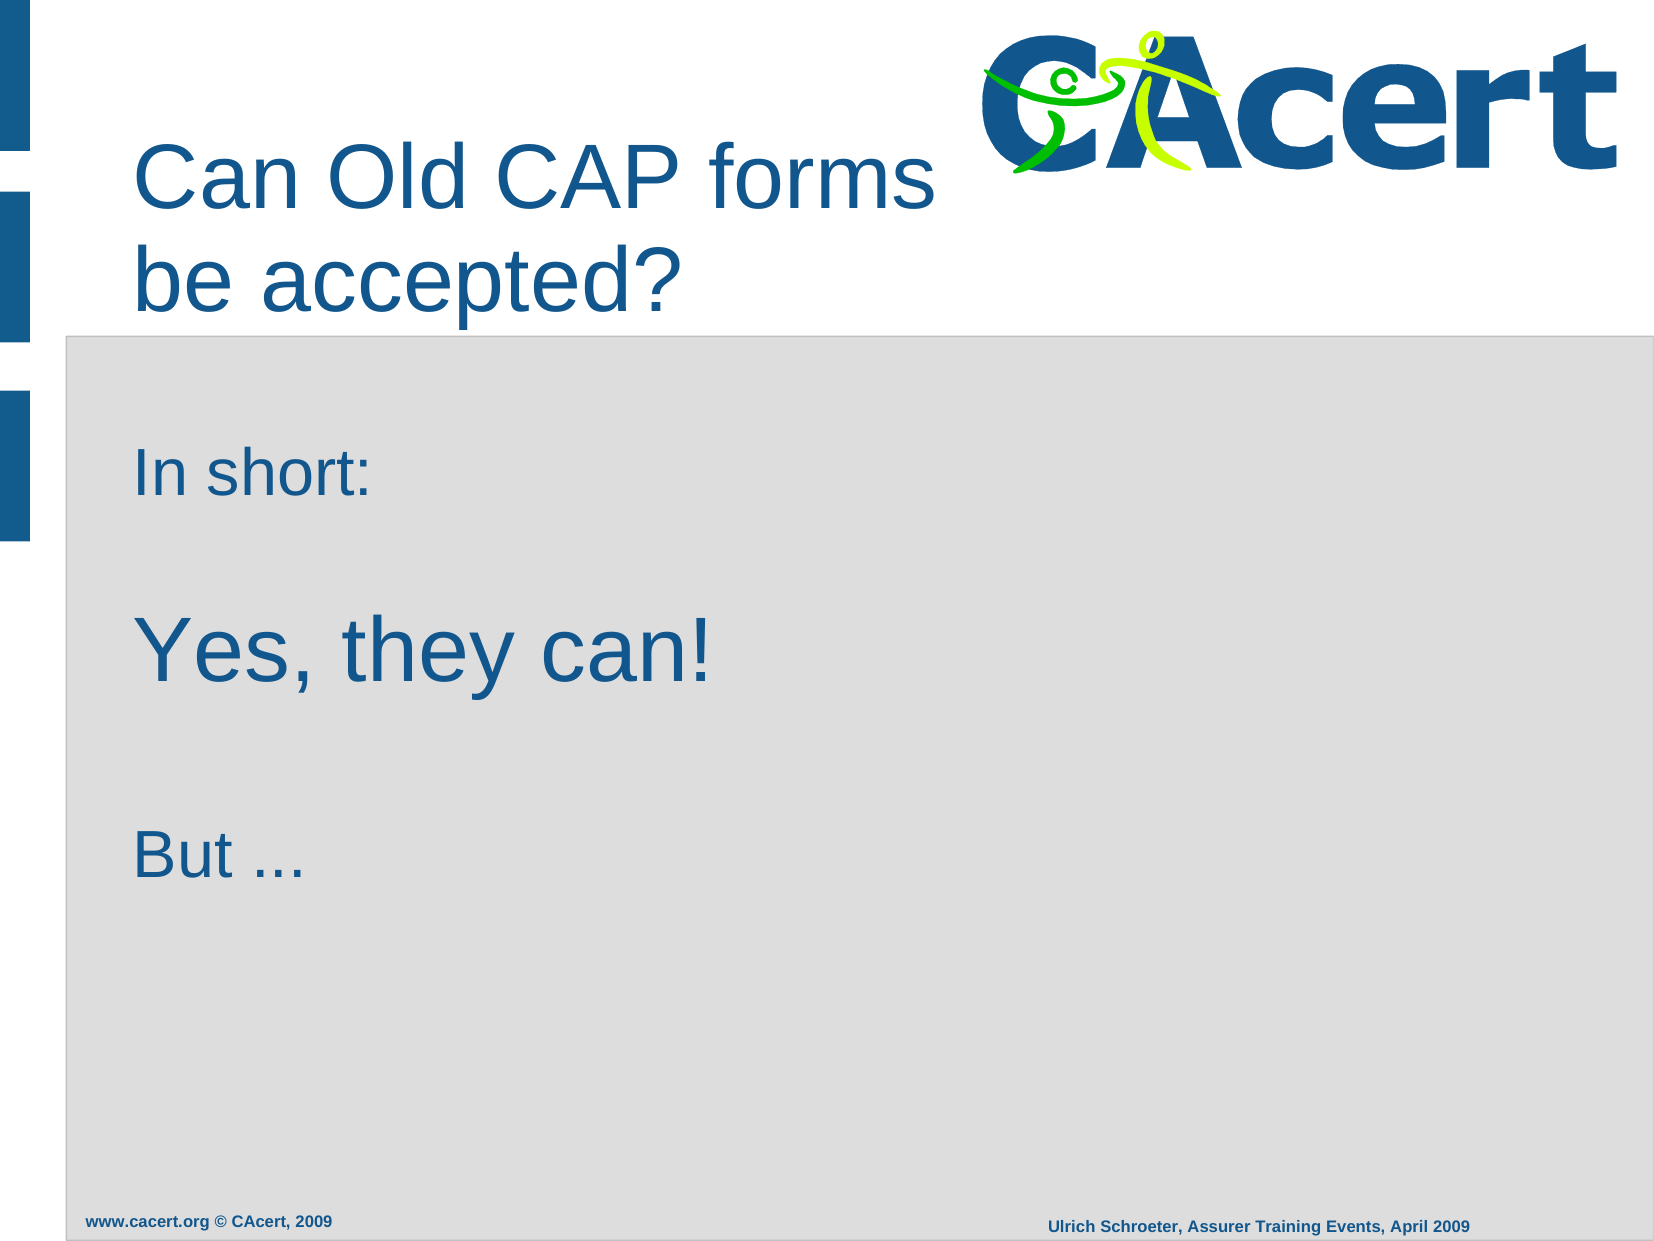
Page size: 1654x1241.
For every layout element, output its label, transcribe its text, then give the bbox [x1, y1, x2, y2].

text_box In short: Yes, they can! But ... [118, 413, 1597, 900]
text_box Can Old CAP forms be accepted? [118, 118, 954, 339]
